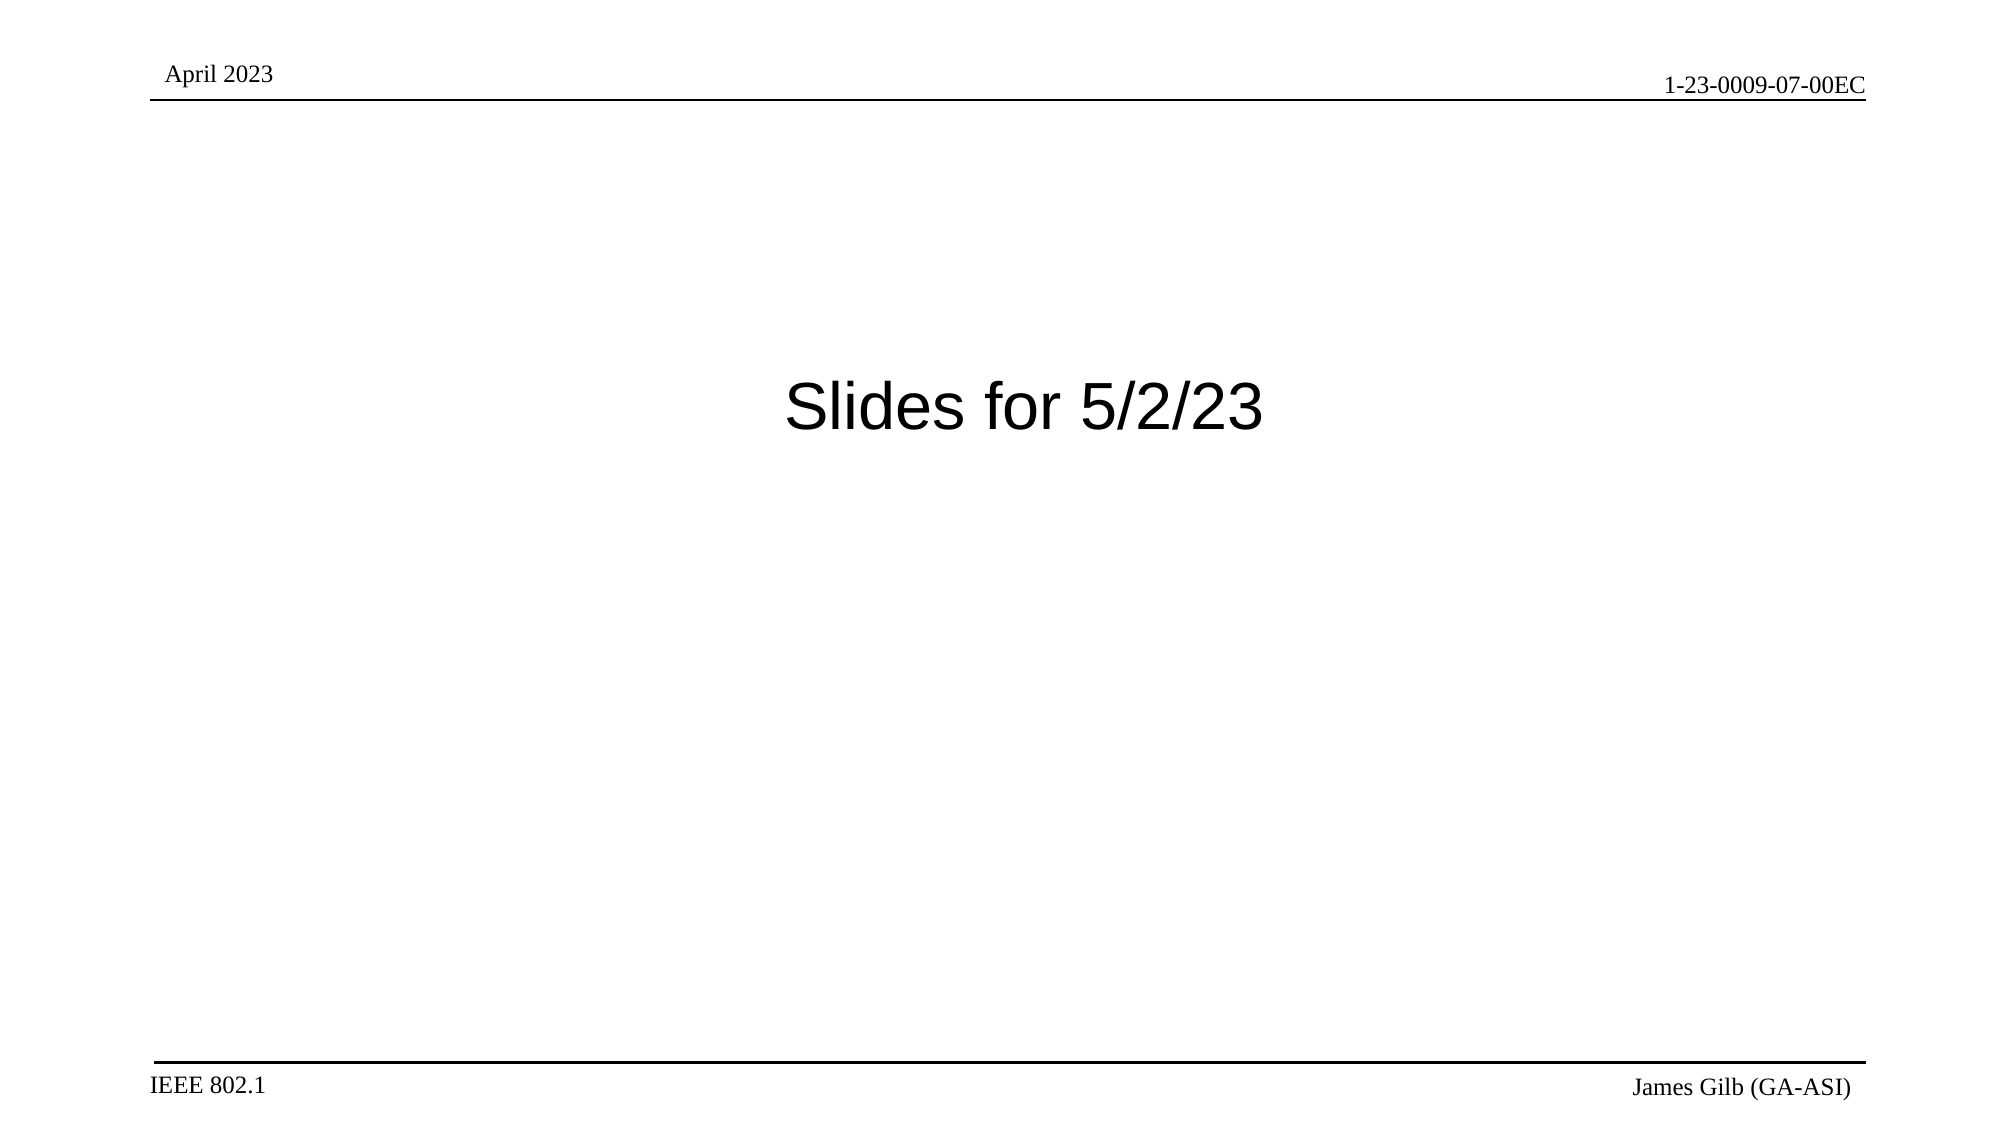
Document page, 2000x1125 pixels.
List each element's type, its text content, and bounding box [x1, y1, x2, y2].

subtitle Slides for 5/2/23 [149, 112, 1900, 693]
